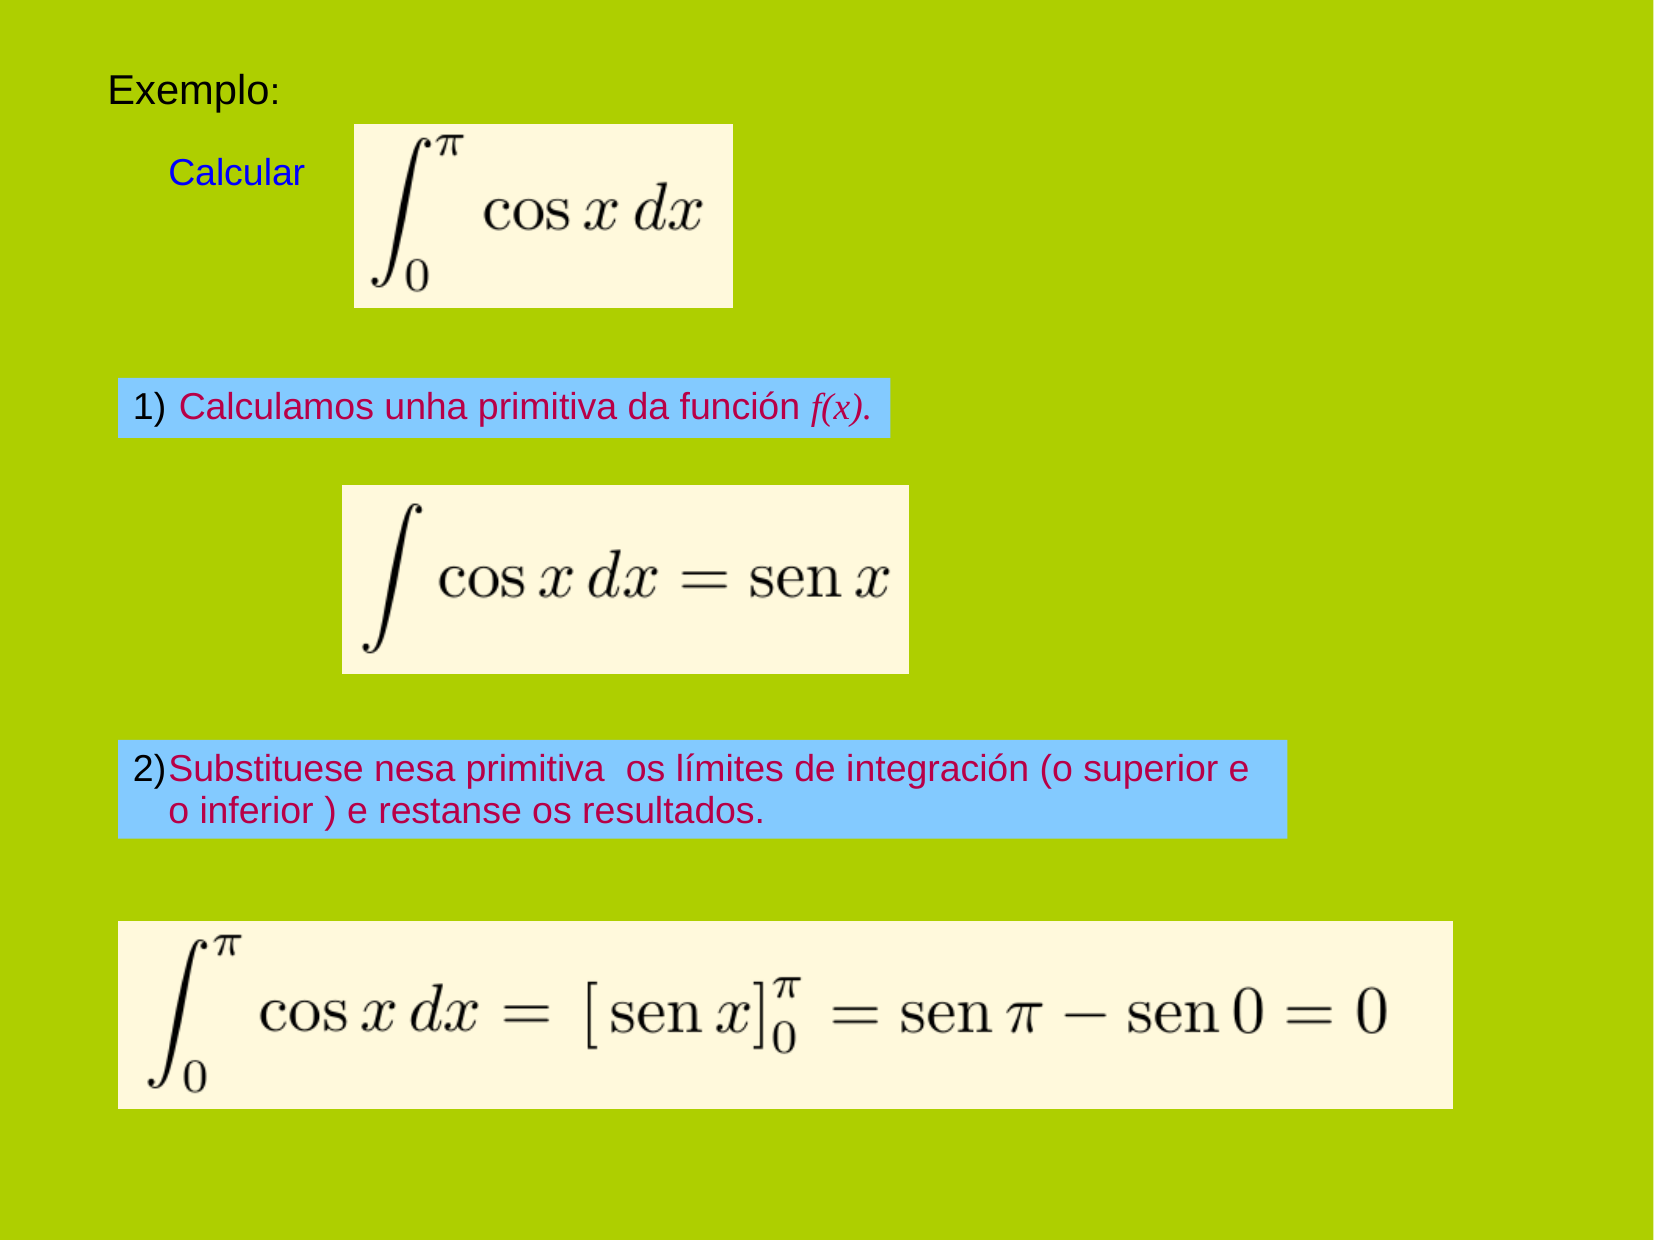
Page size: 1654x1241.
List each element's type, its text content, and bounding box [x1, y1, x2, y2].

picture [354, 124, 733, 308]
picture [342, 485, 909, 674]
text_box Exemplo: [92, 59, 296, 152]
picture [118, 921, 1453, 1109]
text_box Substituese nesa primitiva os límites de integración (o superior e o inferior ) e restanse os resultados. [118, 739, 1288, 839]
text_box Calculamos unha primitiva da función f(x). [118, 377, 891, 438]
text_box Calcular [153, 143, 331, 201]
